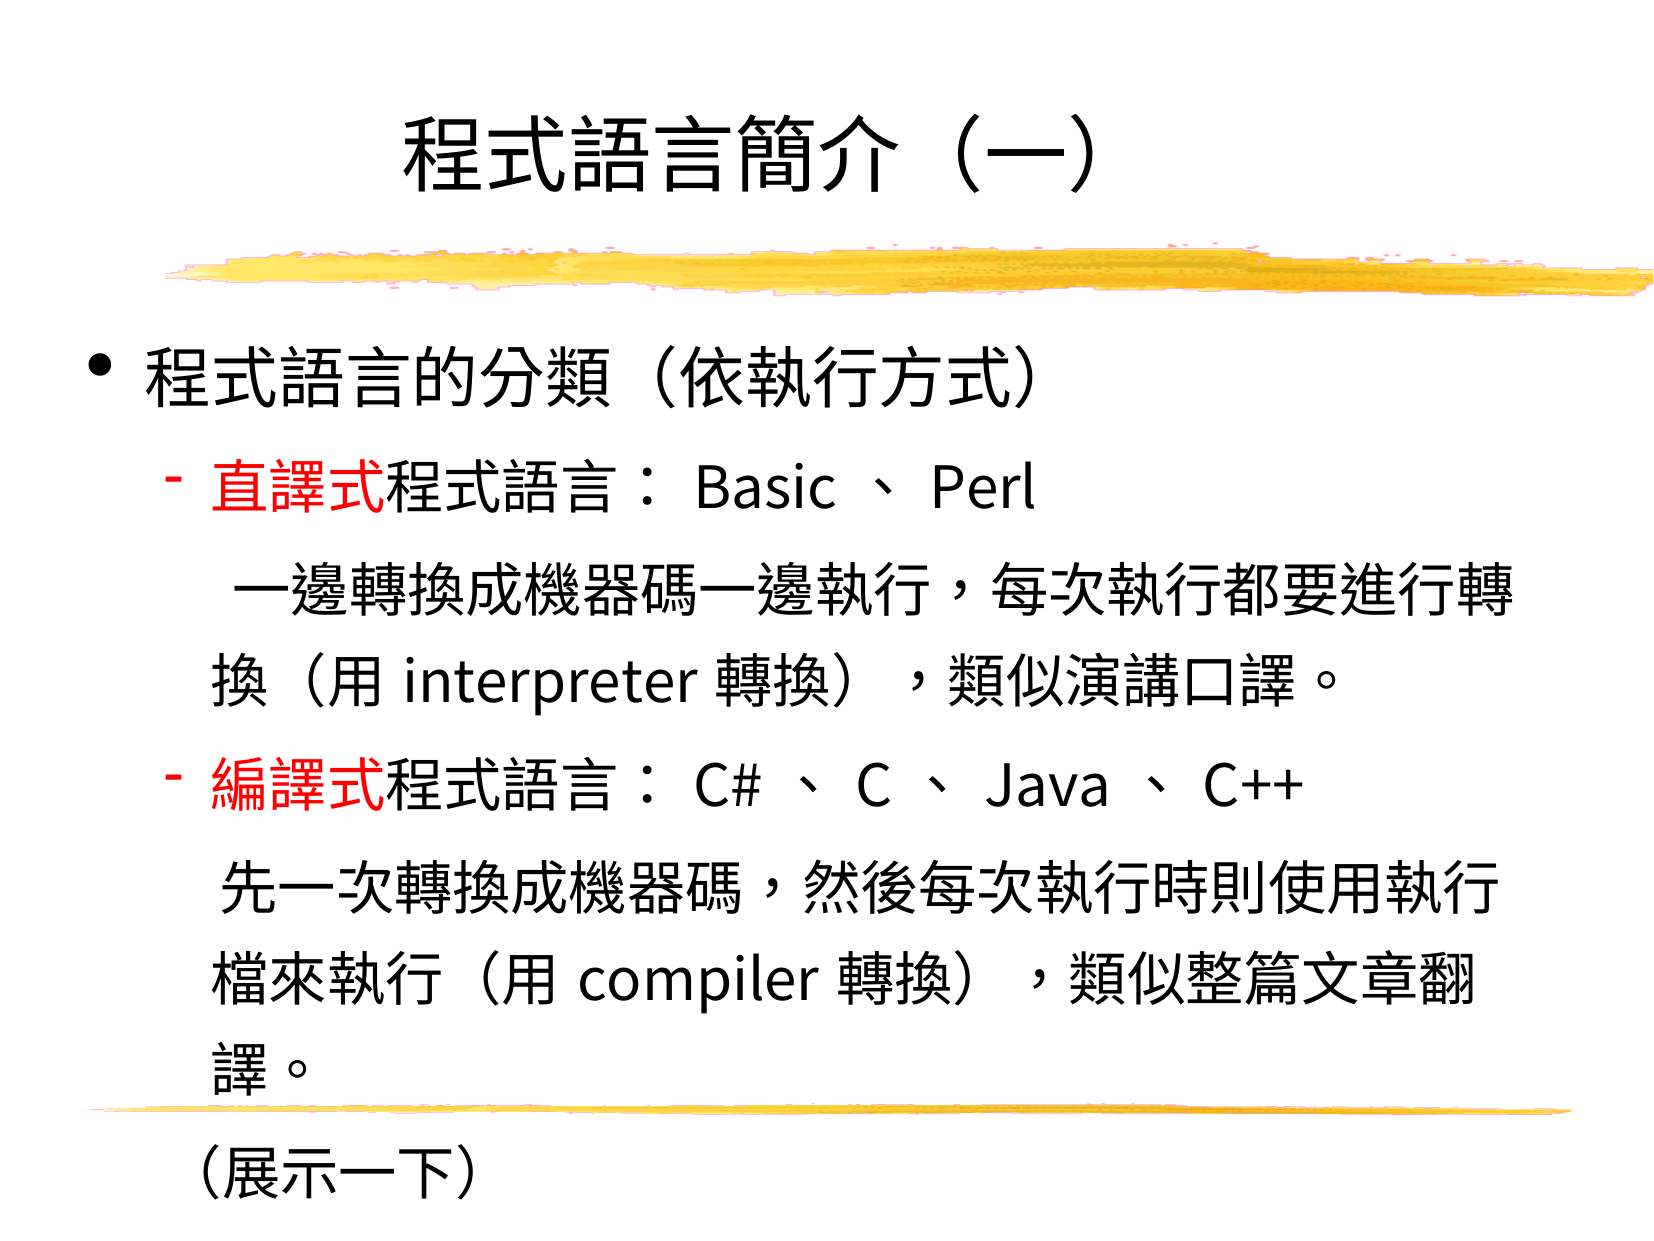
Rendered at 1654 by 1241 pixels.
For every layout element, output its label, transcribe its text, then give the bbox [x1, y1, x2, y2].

picture [82, 1102, 1571, 1117]
picture [165, 237, 1654, 308]
list 程式語言的分類（依執行方式） 直譯式程式語言：Basic、Perl 一邊轉換成機器碼一邊執行，每次執行都要進行轉換（用interpreter轉換），類似演講口譯。 編譯式程式語言：C#、C、Java、C++ 先一次轉換成機器碼，然後每次執行時則使用執行檔來執行（用compiler轉換），類似整篇文章翻譯。 （展示一下） [88, 316, 1530, 1062]
title 程式語言簡介（一） [73, 39, 1479, 249]
